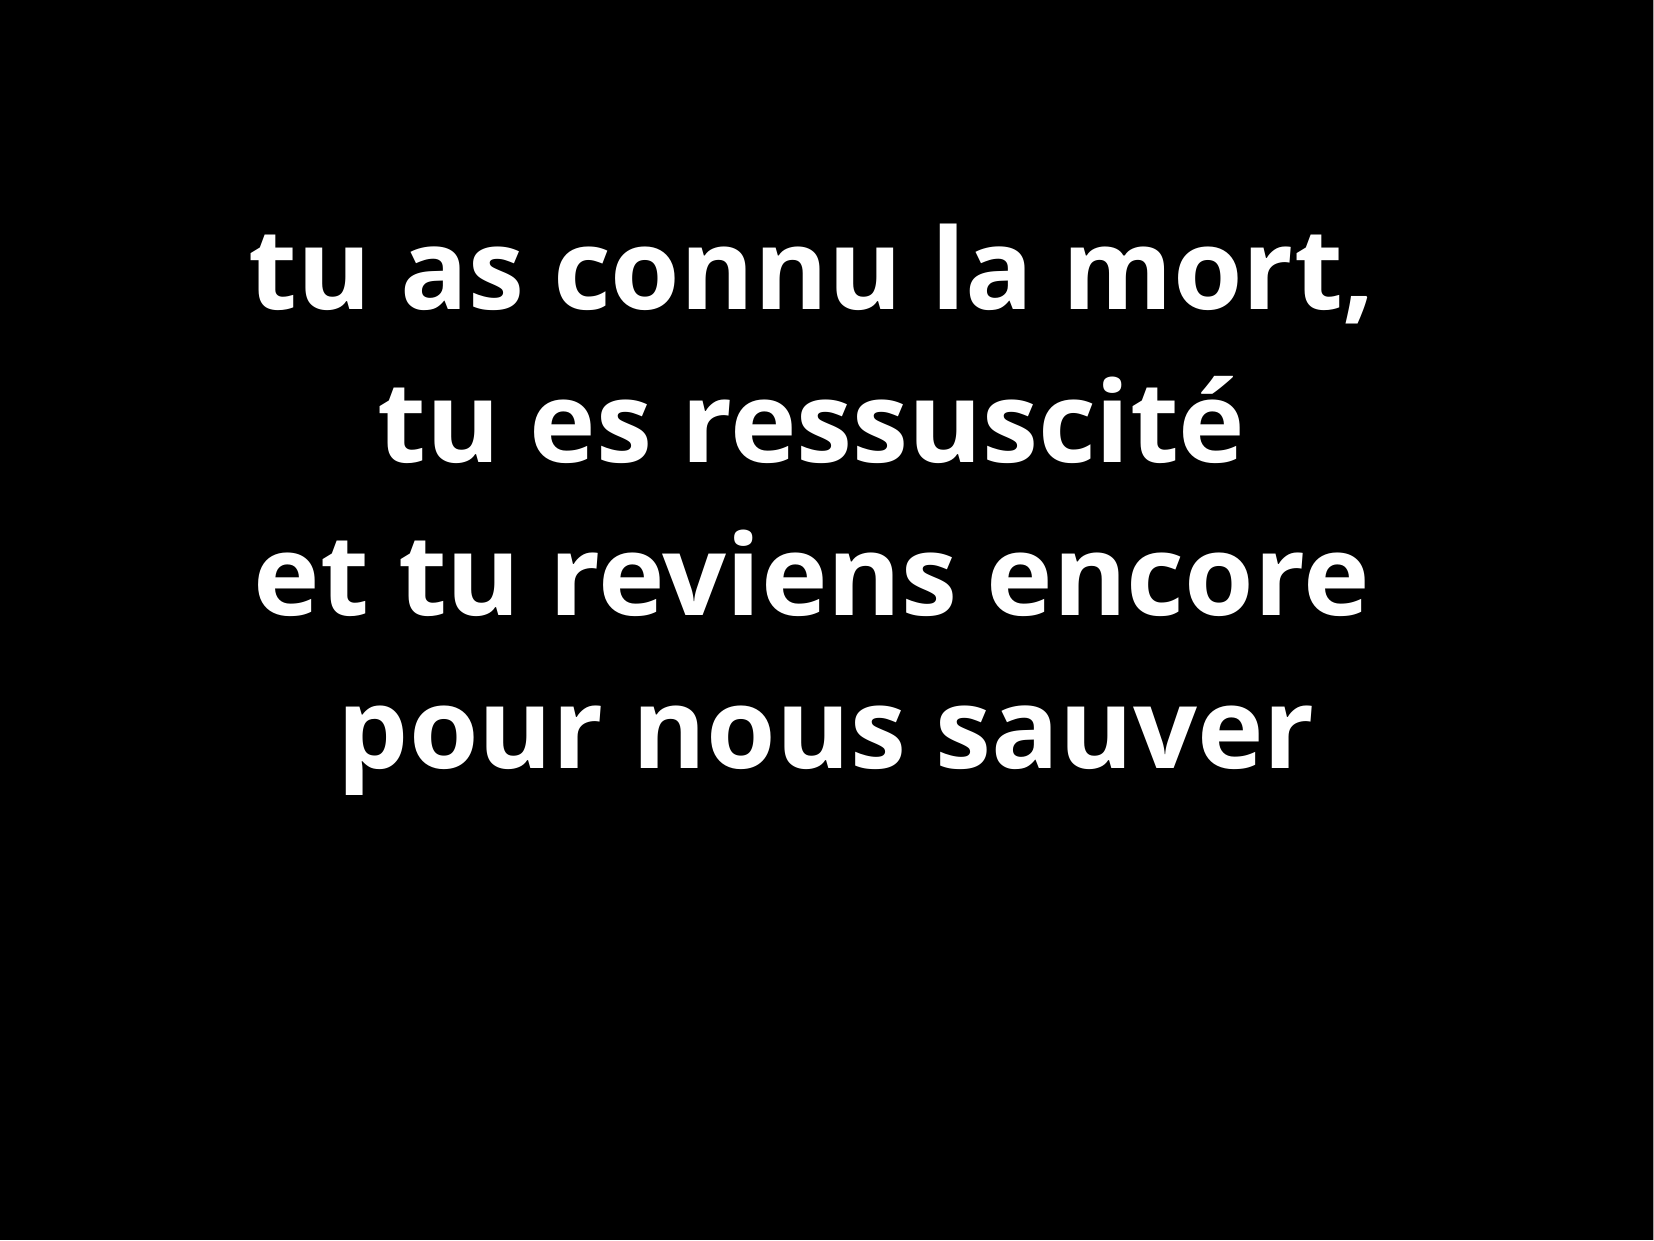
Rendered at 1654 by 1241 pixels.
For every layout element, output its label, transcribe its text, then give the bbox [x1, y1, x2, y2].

subtitle tu as connu la mort, tu es ressuscité et tu reviens encore pour nous sauver [35, 35, 1619, 1109]
